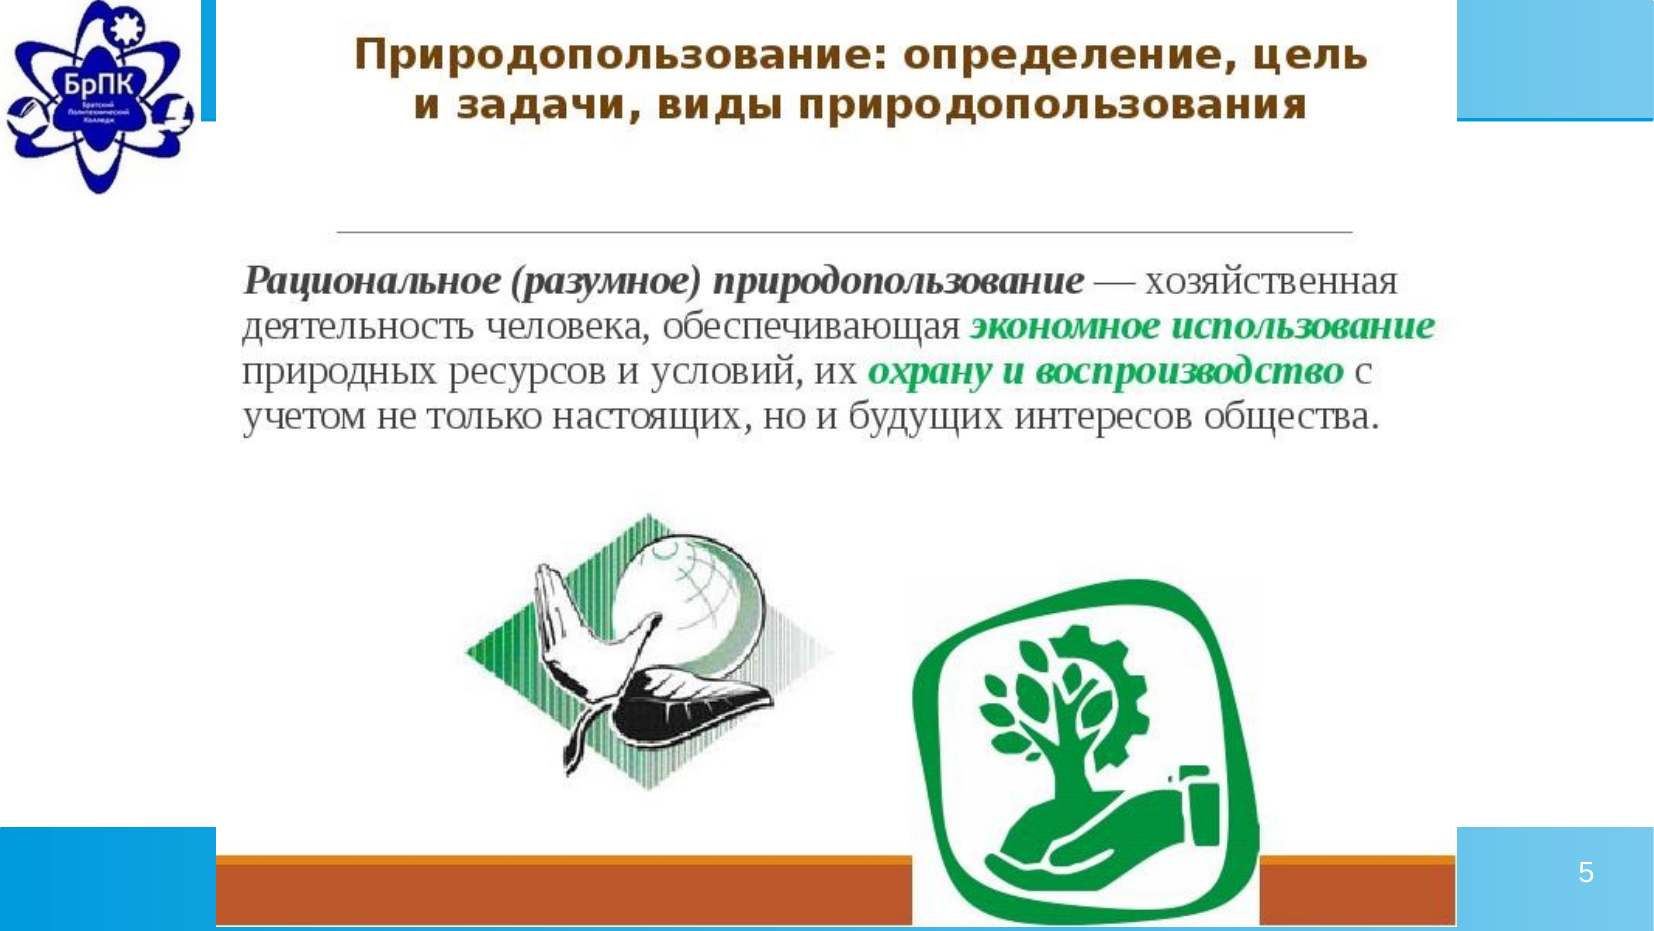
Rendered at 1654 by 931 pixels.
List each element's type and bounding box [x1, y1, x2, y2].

picture [216, 0, 1457, 927]
picture [0, 0, 201, 198]
